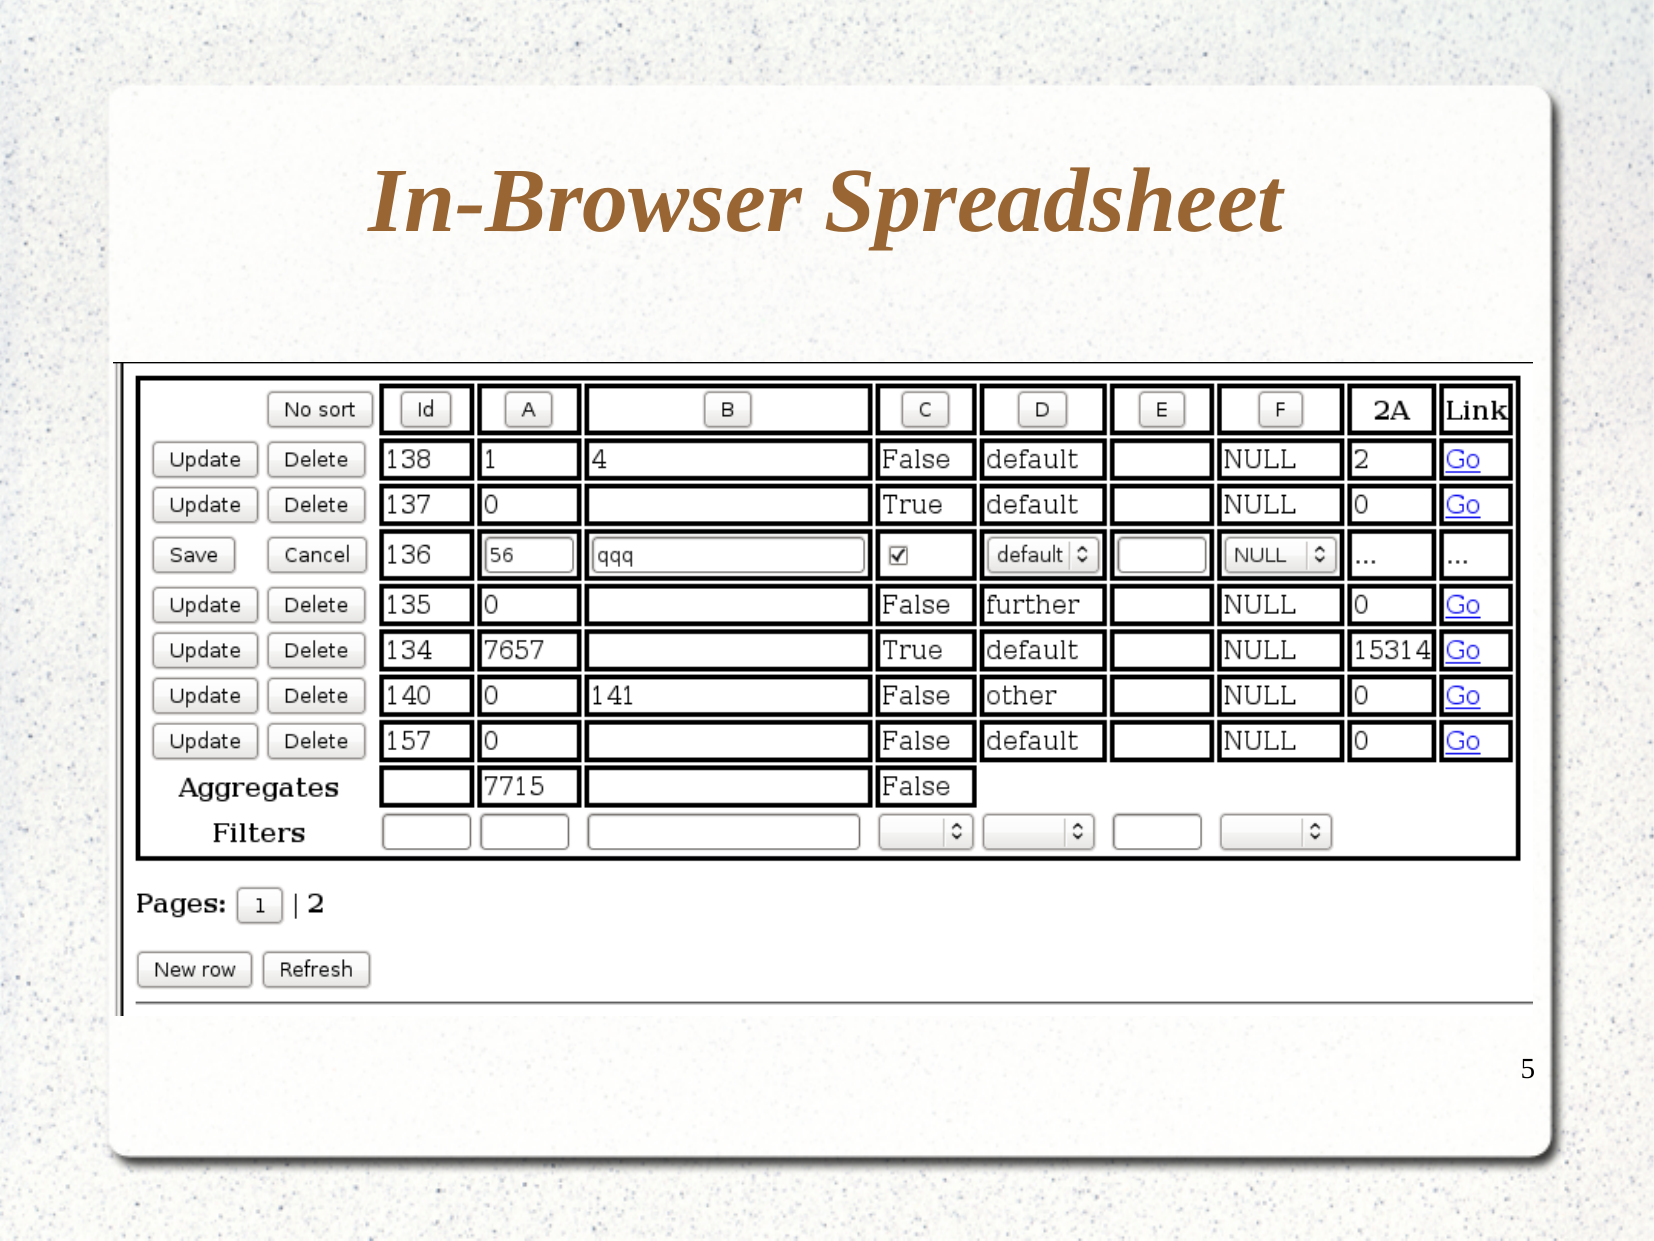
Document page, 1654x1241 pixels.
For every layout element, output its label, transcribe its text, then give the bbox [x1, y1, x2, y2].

picture [0, 0, 1654, 1241]
title In-Browser Spreadsheet [118, 104, 1536, 297]
